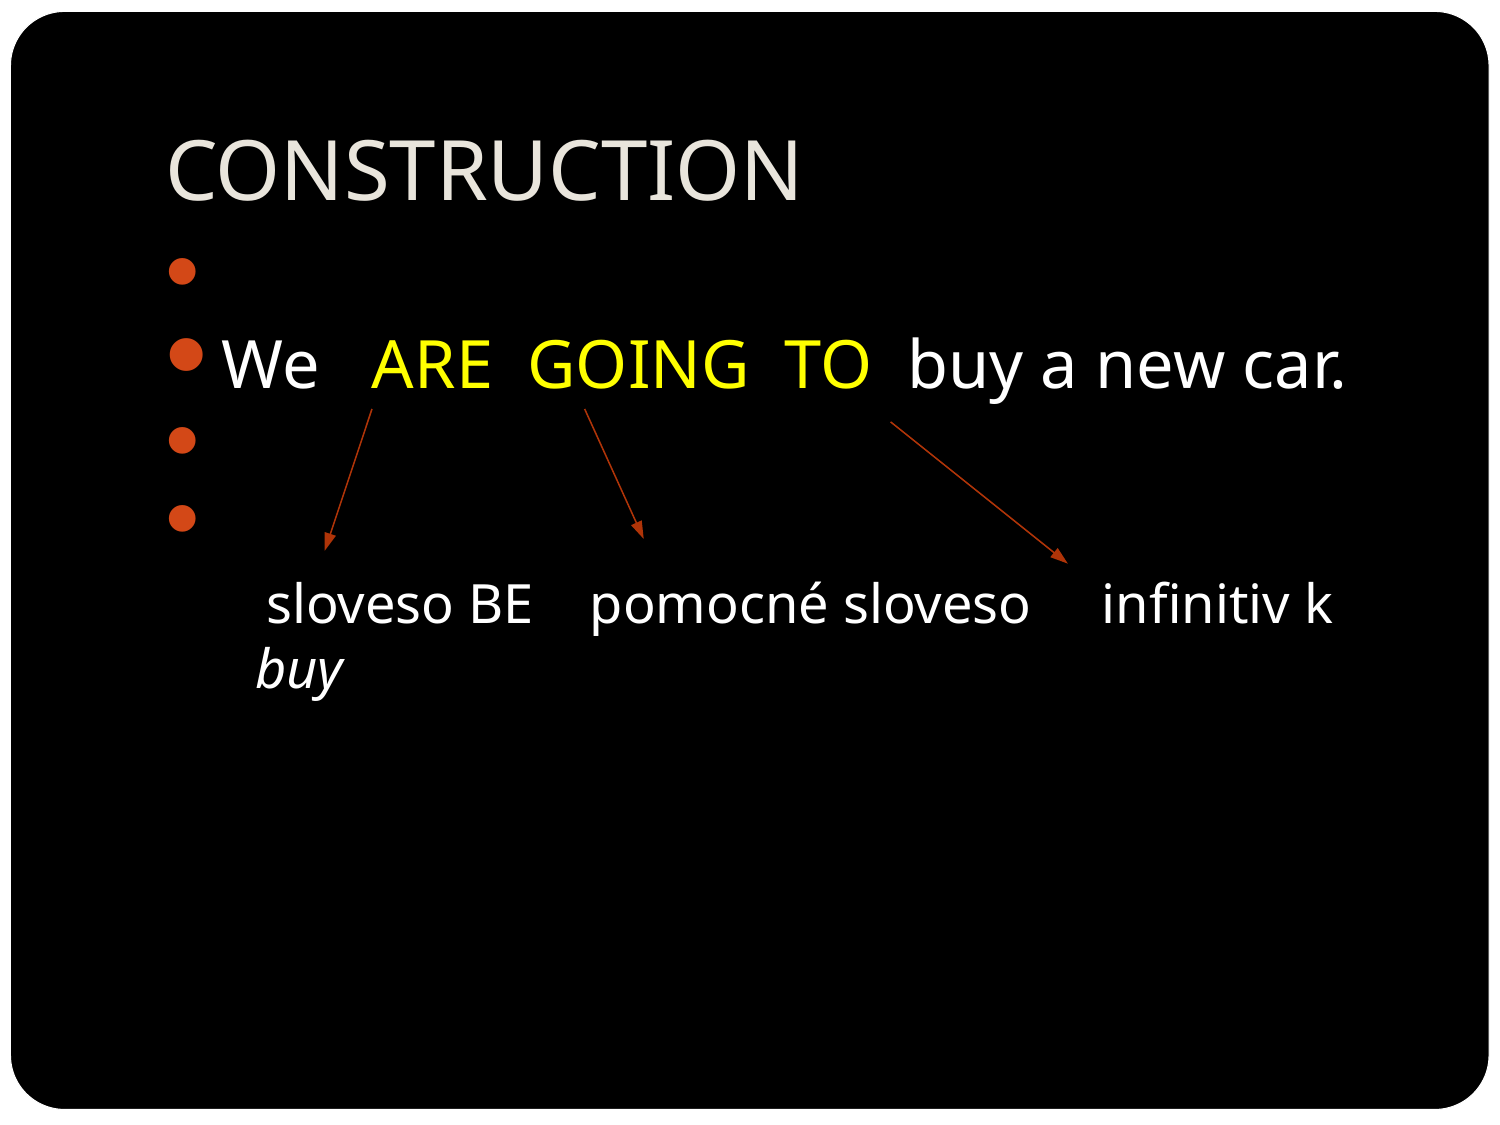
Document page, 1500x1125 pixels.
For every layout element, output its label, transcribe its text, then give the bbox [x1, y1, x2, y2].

title CONSTRUCTION [150, 45, 1426, 233]
list We ARE GOING TO buy a new car. sloveso BE pomocné sloveso infinitiv k buy [150, 237, 1426, 988]
